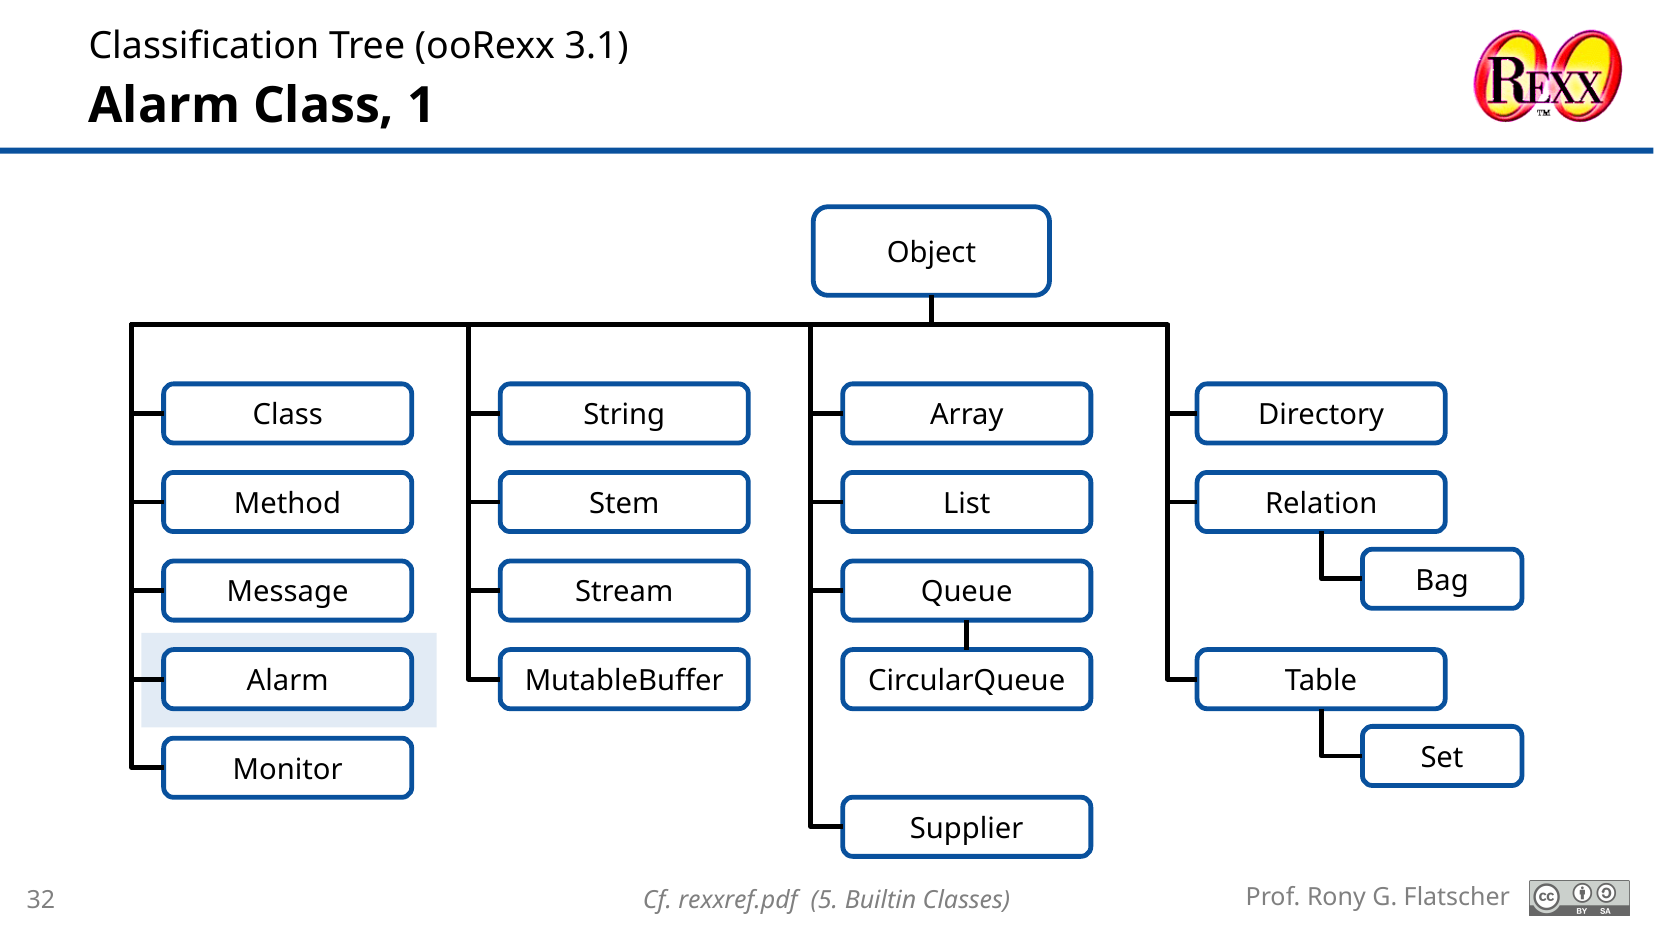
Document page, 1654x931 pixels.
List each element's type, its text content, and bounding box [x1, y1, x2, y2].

text_box Relation [1197, 472, 1446, 532]
text_box Cf. rexxref.pdf (5. Builtin Classes) [0, 874, 1654, 922]
text_box Message [163, 561, 412, 621]
text_box Set [1362, 726, 1522, 786]
text_box Bag [1362, 549, 1522, 609]
text_box String [500, 383, 749, 443]
title Classification Tree (ooRexx 3.1) [29, 0, 1654, 59]
text_box Supplier [842, 797, 1091, 857]
text_box Class [163, 383, 412, 443]
text_box Object [813, 206, 1050, 296]
text_box Stem [500, 472, 749, 532]
text_box Stream [500, 561, 749, 621]
text_box Directory [1197, 383, 1446, 443]
text_box List [842, 472, 1091, 532]
text_box Alarm [163, 649, 412, 709]
text_box Method [163, 472, 412, 532]
text_box Queue [842, 561, 1091, 621]
text_box Table [1197, 649, 1446, 709]
text_box [141, 632, 437, 728]
title Alarm Class, 1 [29, 59, 1654, 148]
text_box Array [842, 383, 1091, 443]
text_box Monitor [163, 738, 412, 798]
text_box MutableBuffer [500, 649, 749, 709]
text_box CircularQueue [842, 649, 1091, 709]
